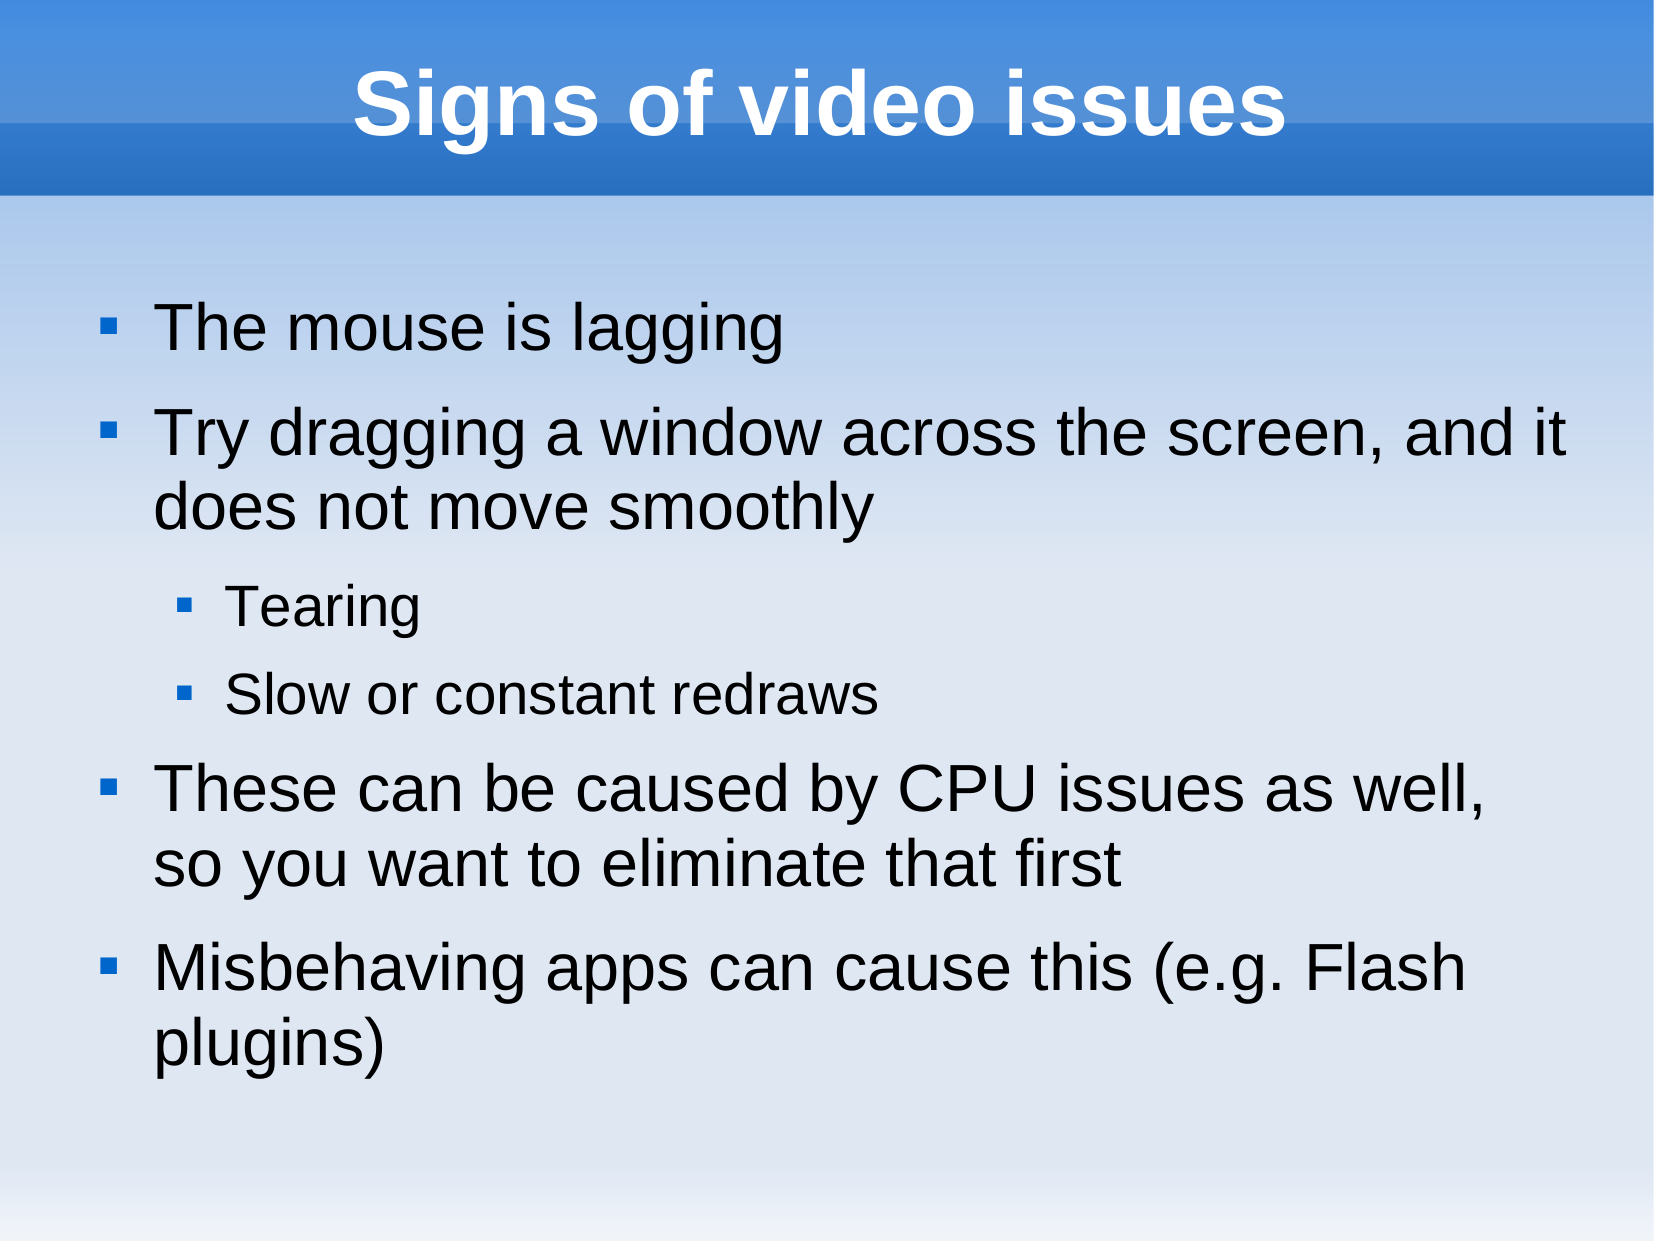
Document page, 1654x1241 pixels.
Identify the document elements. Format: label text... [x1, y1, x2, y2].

list The mouse is lagging Try dragging a window across the screen, and it does not move smoothly Tearing Slow or constant redraws These can be caused by CPU issues as well, so you want to eliminate that first Misbehaving apps can cause this (e.g. Flash plugins) [82, 290, 1571, 1109]
picture [0, 0, 1654, 1241]
title Signs of video issues [76, 0, 1565, 208]
